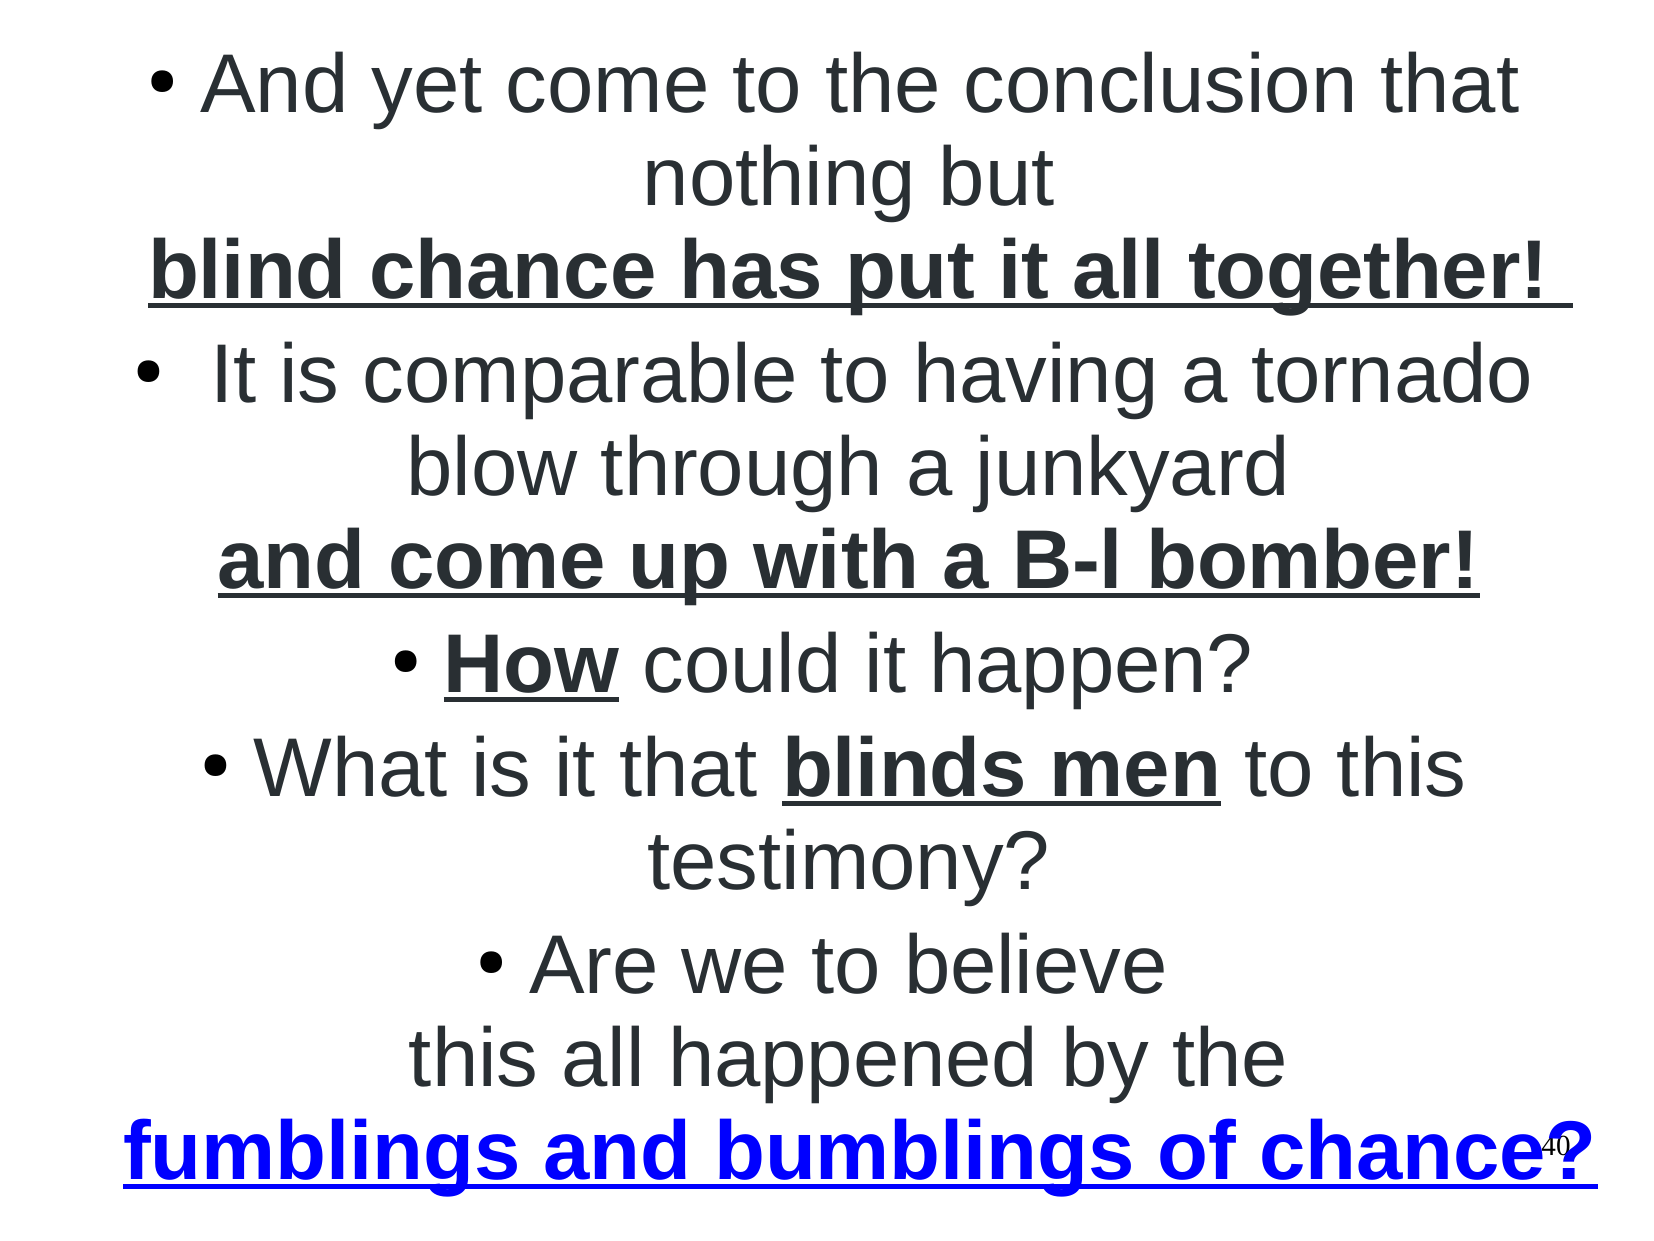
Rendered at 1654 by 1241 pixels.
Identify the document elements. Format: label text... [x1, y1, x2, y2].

list And yet come to the conclusion that nothing but blind chance has put it all together! It is comparable to having a tornado blow through a junkyard and come up with a B-l bomber! How could it happen? What is it that blinds men to this testimony? Are we to believe this all happened by the fumblings and bumblings of chance? [37, 37, 1613, 1201]
